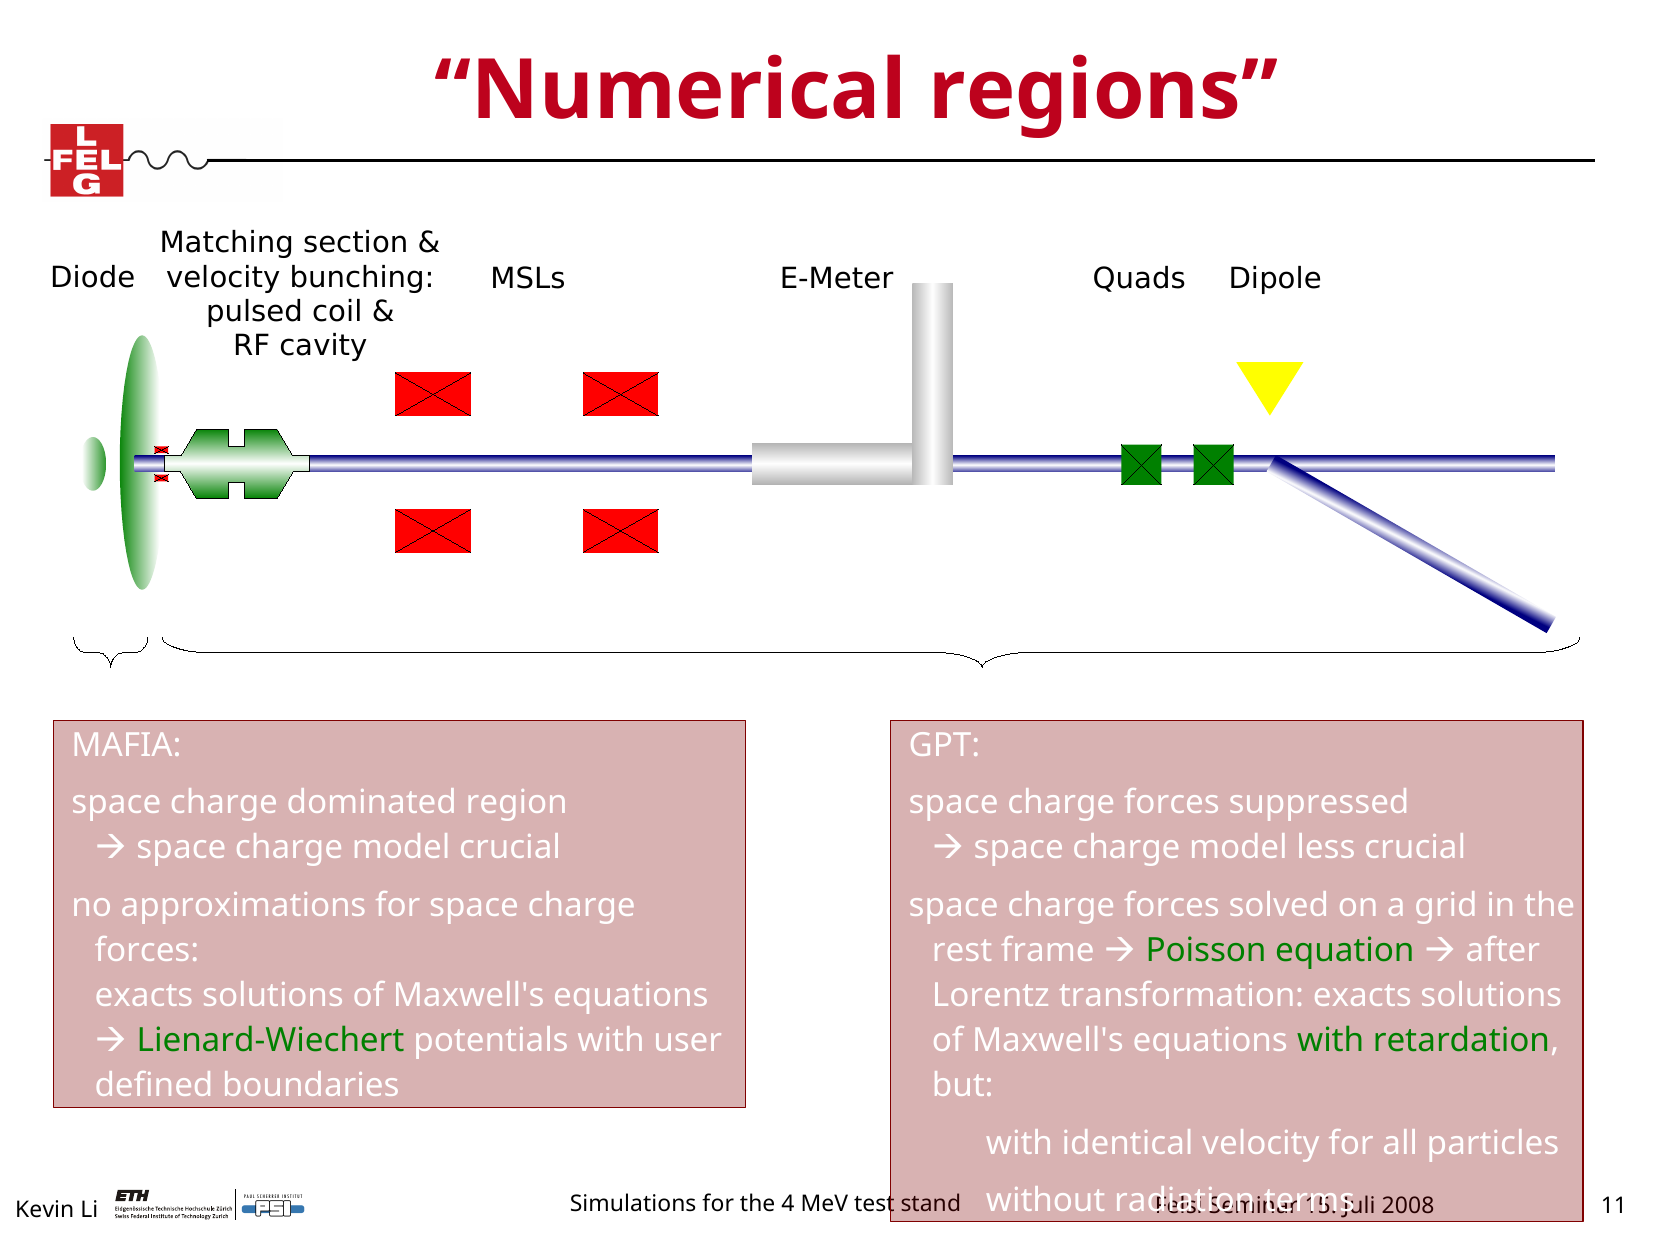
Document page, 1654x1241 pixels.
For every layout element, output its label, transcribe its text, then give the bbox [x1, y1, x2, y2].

text_box Dipole [1228, 261, 1323, 296]
text_box [119, 283, 1557, 634]
text_box Quads [1092, 261, 1187, 296]
text_box MSLs [490, 261, 566, 296]
text_box [583, 509, 658, 553]
text_box MAFIA: space charge dominated region  space charge model crucial no approximations for space charge forces: exacts solutions of Maxwell's equations  Lienard-Wiechert potentials with user defined boundaries [53, 720, 746, 1015]
picture [42, 118, 283, 202]
text_box GPT: space charge forces suppressed  space charge model less crucial space charge forces solved on a grid in the rest frame  Poisson equation  after Lorentz transformation: exacts solutions of Maxwell's equations with retardation, but: with identical velocity for all particles without radiation terms [890, 720, 1583, 1116]
text_box [395, 372, 471, 416]
text_box [583, 372, 658, 416]
text_box [395, 509, 471, 553]
text_box Matching section & velocity bunching: pulsed coil & RF cavity [159, 225, 442, 363]
text_box [1236, 362, 1304, 416]
text_box E-Meter [779, 261, 894, 296]
text_box Diode [50, 259, 136, 295]
text_box [79, 437, 107, 491]
picture [238, 1189, 308, 1220]
title “Numerical regions” [130, 17, 1583, 156]
